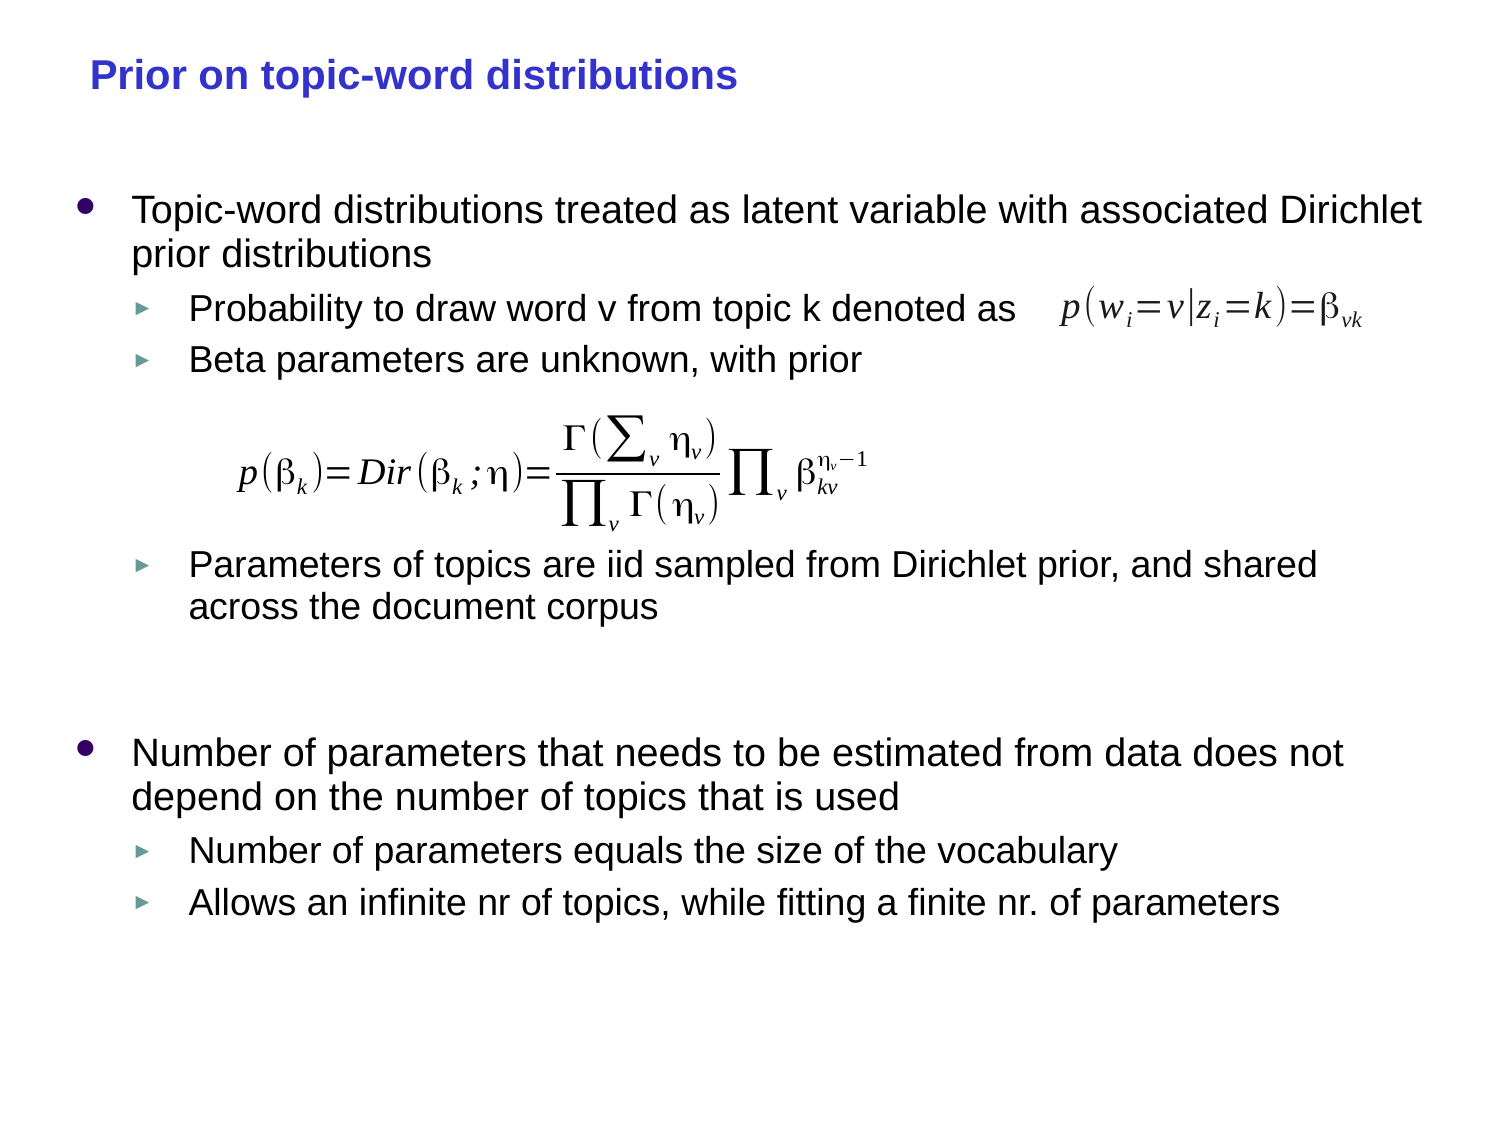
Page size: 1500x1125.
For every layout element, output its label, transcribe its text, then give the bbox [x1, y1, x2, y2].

title Prior on topic-word distributions [75, 37, 1426, 113]
chart [225, 412, 875, 537]
list Topic-word distributions treated as latent variable with associated Dirichlet prior distributions Probability to draw word v from topic k denoted as Beta parameters are unknown, with prior Parameters of topics are iid sampled from Dirichlet prior, and shared across the document corpus Number of parameters that needs to be estimated from data does not depend on the number of topics that is used Number of parameters equals the size of the vocabulary Allows an infinite nr of topics, while fitting a finite nr. of parameters [75, 187, 1425, 1088]
chart [1050, 283, 1368, 332]
